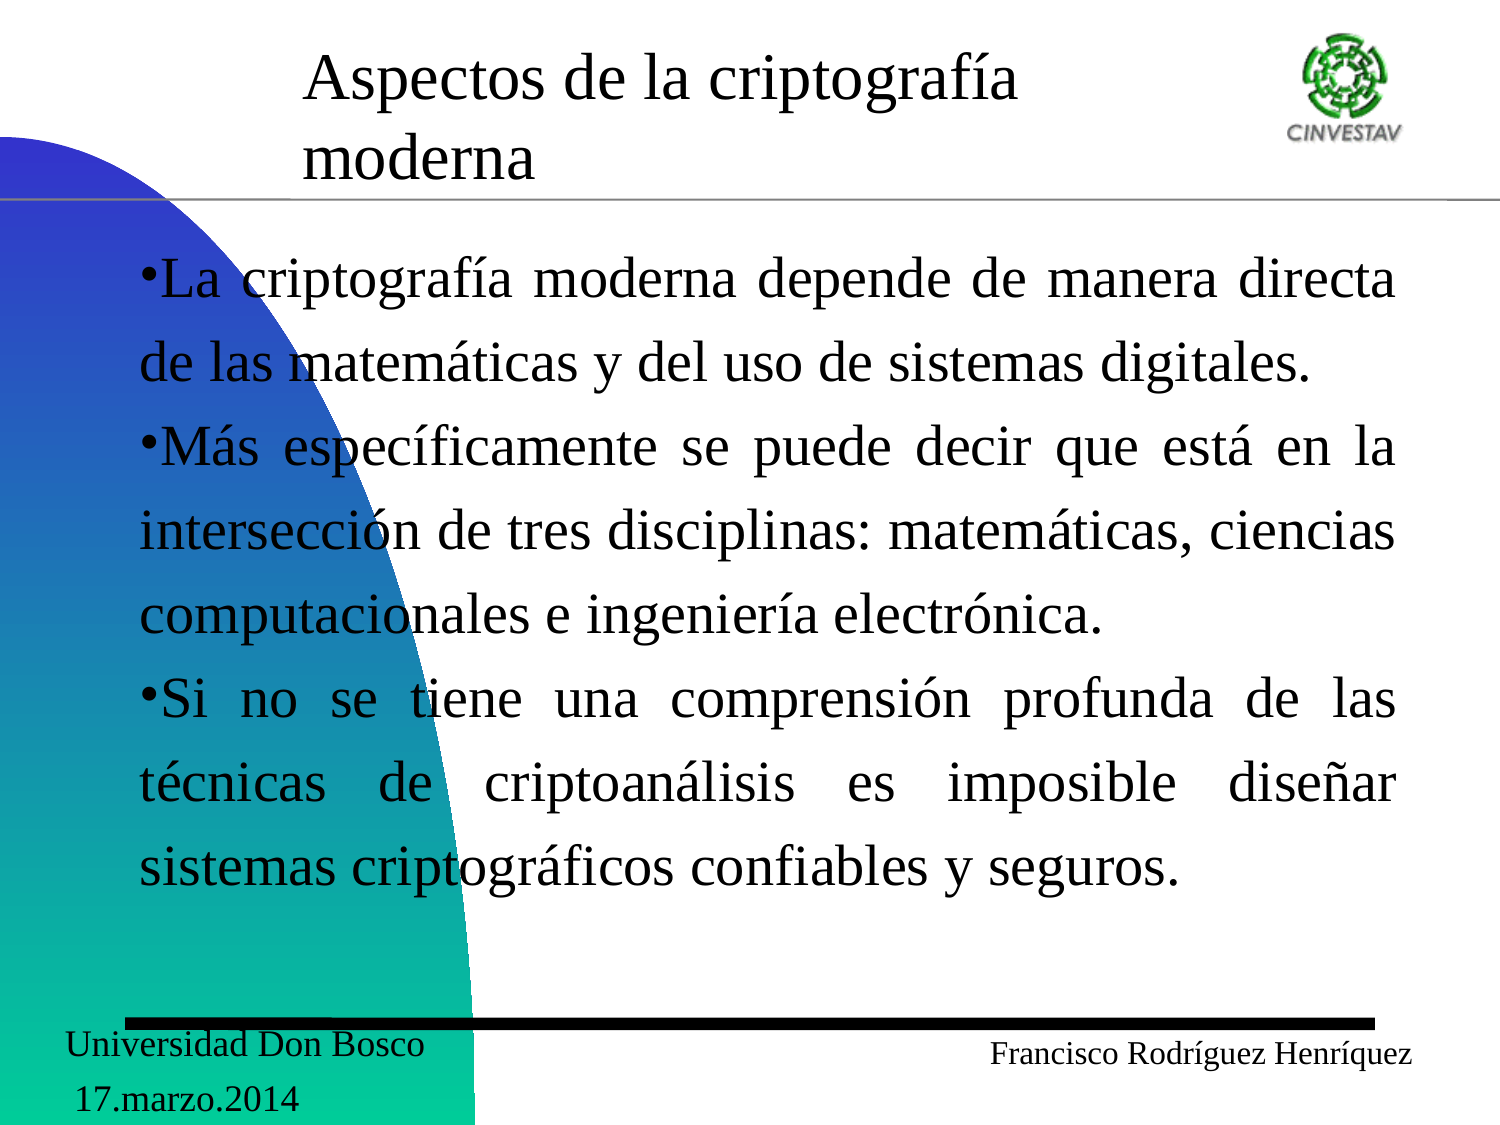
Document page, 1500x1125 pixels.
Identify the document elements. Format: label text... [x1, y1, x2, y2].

text_box Aspectos de la criptografía moderna [287, 24, 1209, 201]
text_box La criptografía moderna depende de manera directa de las matemáticas y del uso de sistemas digitales. Más específicamente se puede decir que está en la intersección de tres disciplinas: matemáticas, ciencias computacionales e ingeniería electrónica. Si no se tiene una comprensión profunda de las técnicas de criptoanálisis es imposible diseñar sistemas criptográficos confiables y seguros. [124, 217, 1413, 989]
